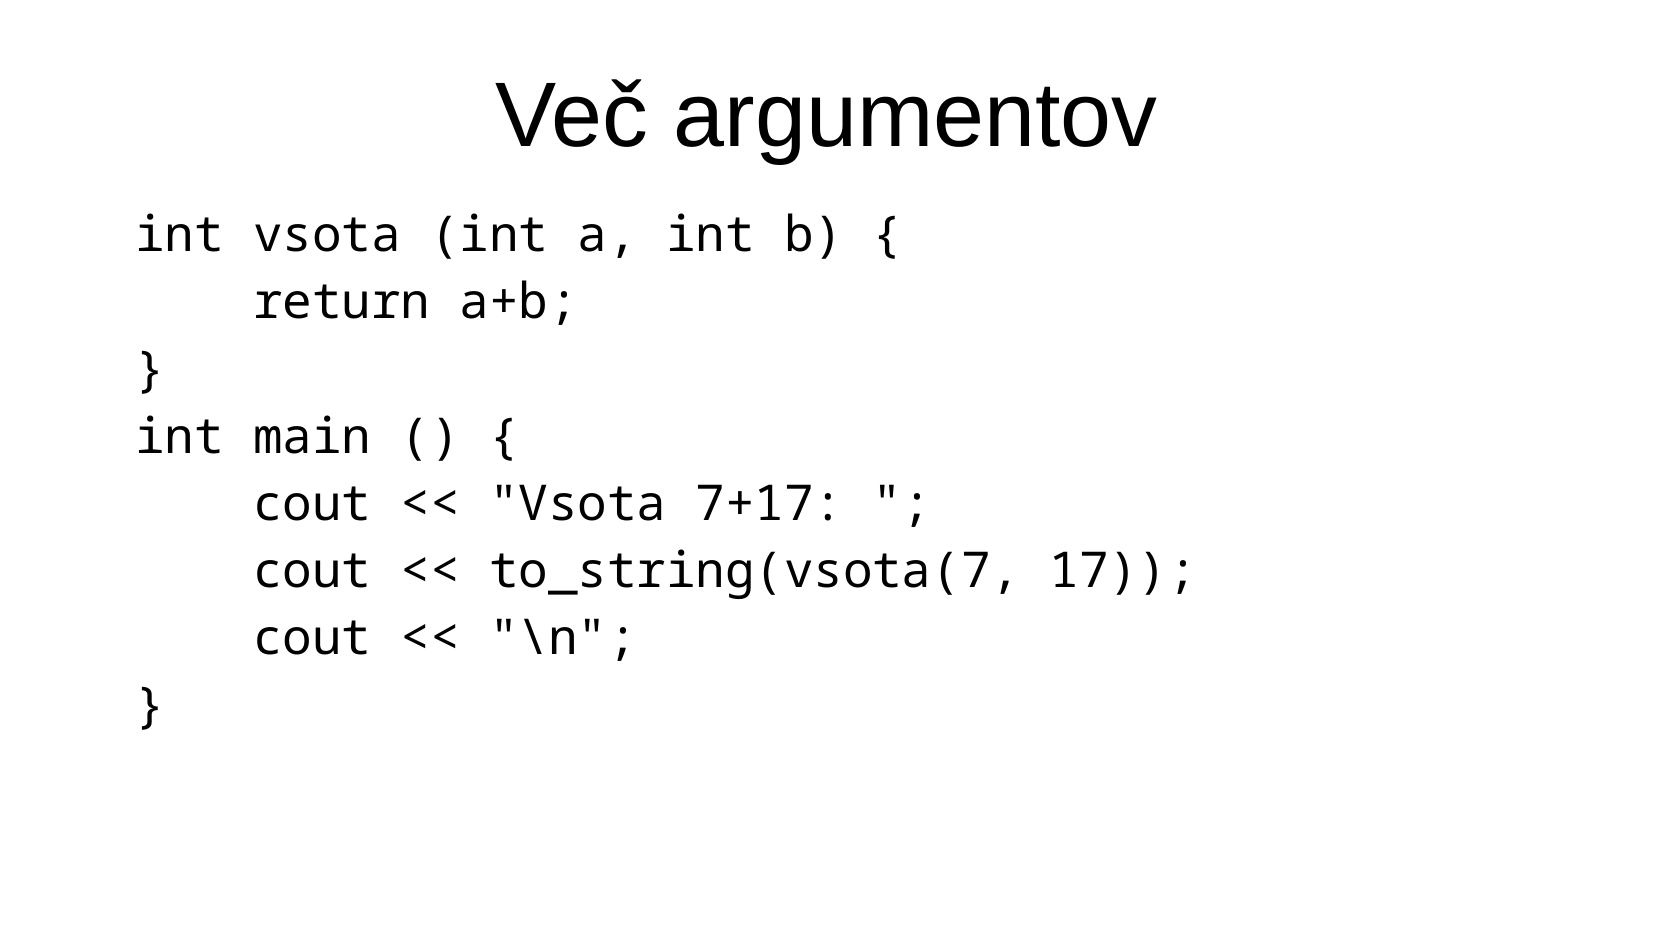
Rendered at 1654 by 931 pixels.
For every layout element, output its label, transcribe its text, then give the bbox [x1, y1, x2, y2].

title Več argumentov [82, 37, 1571, 193]
list int vsota (int a, int b) { return a+b; } int main () { cout << "Vsota 7+17: "; cout << to_string(vsota(7, 17)); cout << "\n"; } [82, 198, 1571, 739]
